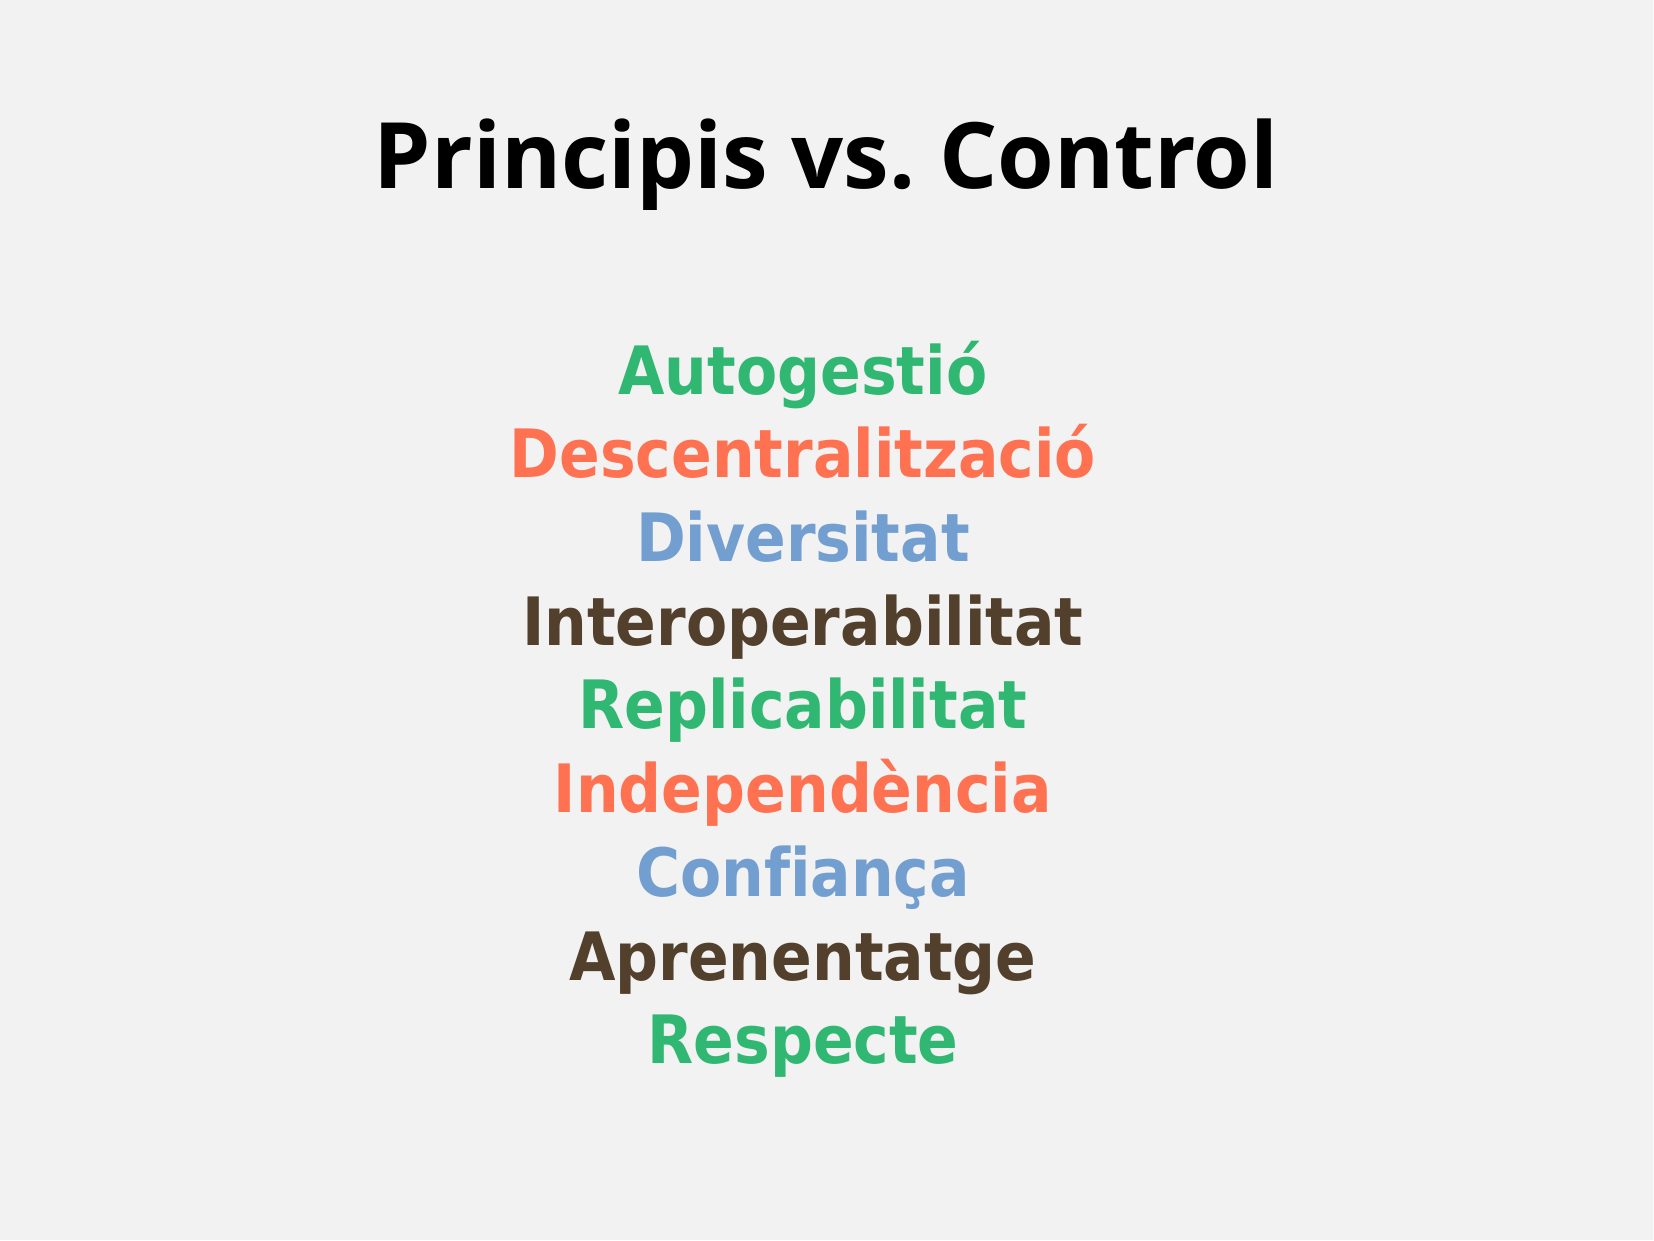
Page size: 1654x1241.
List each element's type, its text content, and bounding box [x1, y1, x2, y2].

text_box Autogestió Descentralització Diversitat Interoperabilitat Replicabilitat Independència Confiança Aprenentatge Respecte [165, 324, 1441, 1087]
title Principis vs. Control [82, 49, 1571, 257]
